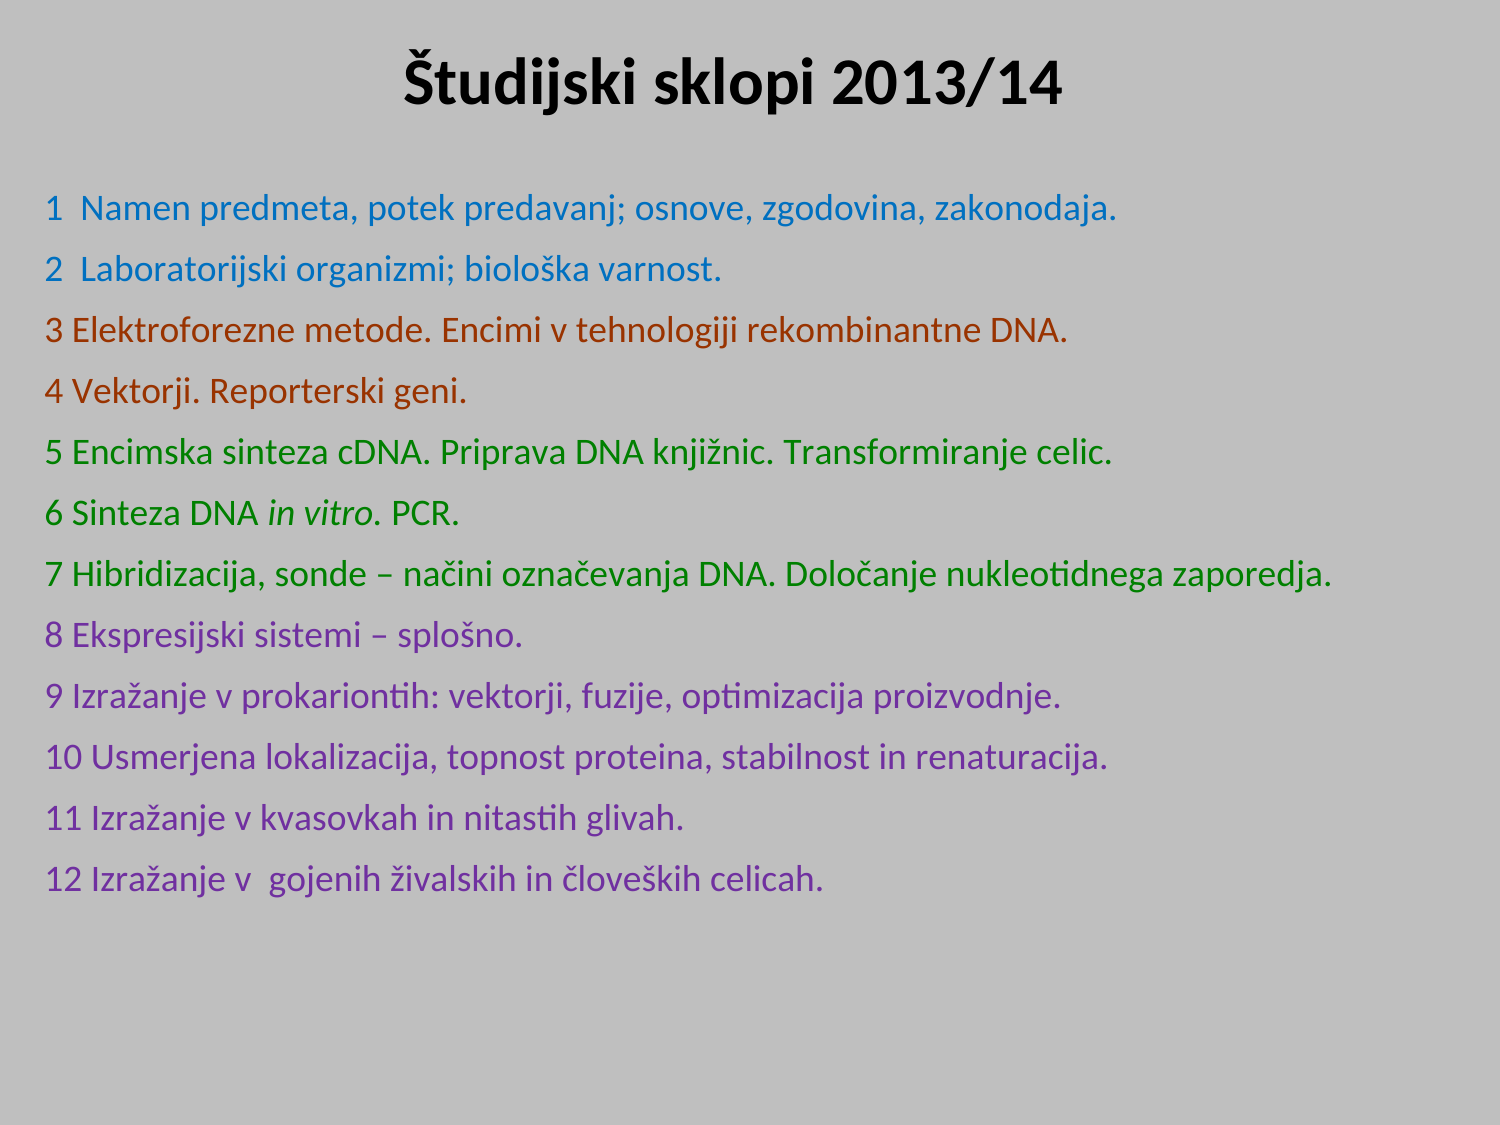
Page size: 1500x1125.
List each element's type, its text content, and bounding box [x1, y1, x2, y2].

text_box 1 Namen predmeta, potek predavanj; osnove, zgodovina, zakonodaja. 2 Laboratorijski organizmi; biološka varnost. 3 Elektroforezne metode. Encimi v tehnologiji rekombinantne DNA. 4 Vektorji. Reporterski geni. 5 Encimska sinteza cDNA. Priprava DNA knjižnic. Transformiranje celic. 6 Sinteza DNA in vitro. PCR. 7 Hibridizacija, sonde – načini označevanja DNA. Določanje nukleotidnega zaporedja. 8 Ekspresijski sistemi – splošno. 9 Izražanje v prokariontih: vektorji, fuzije, optimizacija proizvodnje. 10 Usmerjena lokalizacija, topnost proteina, stabilnost in renaturacija. 11 Izražanje v kvasovkah in nitastih glivah. 12 Izražanje v gojenih živalskih in človeških celicah. [29, 184, 1500, 1106]
title Študijski sklopi 2013/14 [99, 30, 1367, 126]
